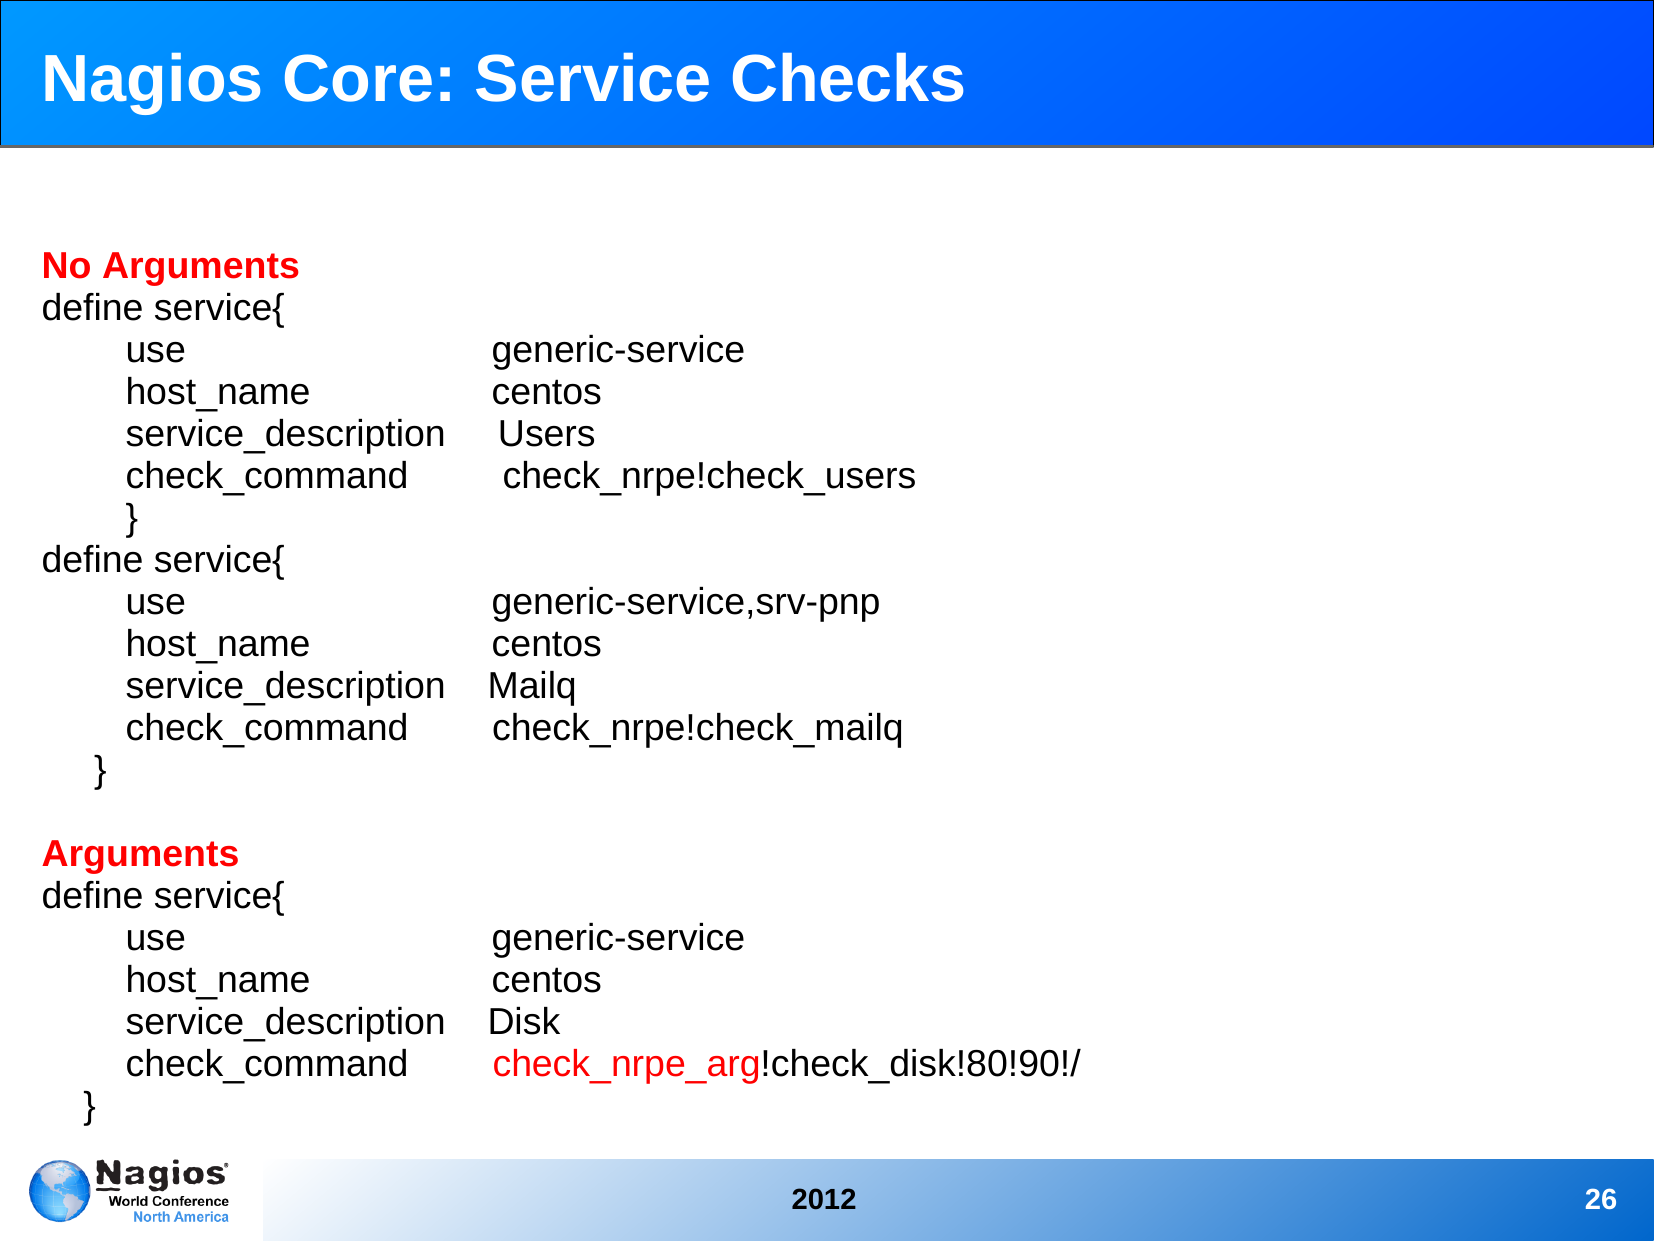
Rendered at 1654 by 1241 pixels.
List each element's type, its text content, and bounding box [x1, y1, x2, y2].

title Nagios Core: Service Checks [41, 36, 1248, 120]
picture [29, 1159, 229, 1235]
subtitle No Arguments define service{ use generic-service host_name centos service_description Users check_command check_nrpe!check_users } define service{ use generic-service,srv-pnp host_name centos service_description Mailq check_command check_nrpe!check_mailq } Arguments define service{ use generic-service host_name centos service_description Disk check_command check_nrpe_arg!check_disk!80!90!/ } [41, 184, 1618, 1187]
